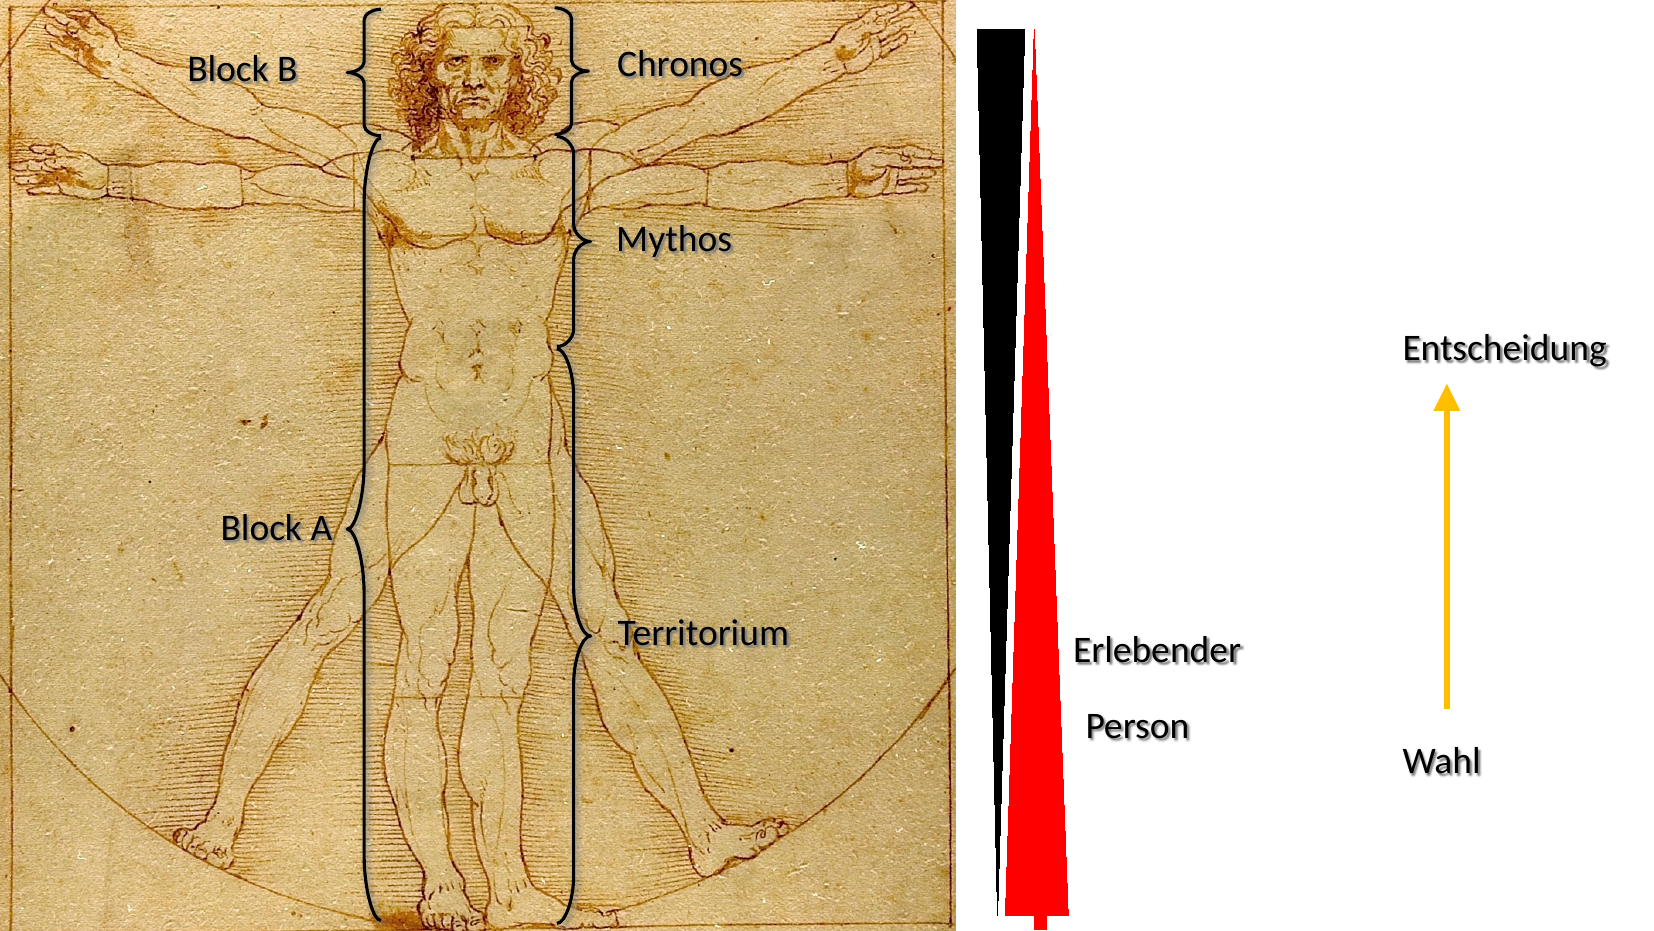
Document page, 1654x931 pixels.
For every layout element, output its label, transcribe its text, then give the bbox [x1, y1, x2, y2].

text_box [977, 29, 1025, 916]
text_box Erlebender [1058, 626, 1257, 679]
text_box Block A [205, 504, 348, 557]
text_box Block B [172, 46, 313, 99]
text_box Entscheidung [1387, 324, 1622, 378]
text_box Mythos [601, 215, 748, 269]
text_box Territorium [602, 609, 805, 663]
text_box [1005, 29, 1069, 916]
text_box Chronos [602, 40, 759, 94]
text_box Wahl [1387, 738, 1579, 791]
text_box Person [1070, 702, 1397, 831]
picture [0, 0, 956, 931]
